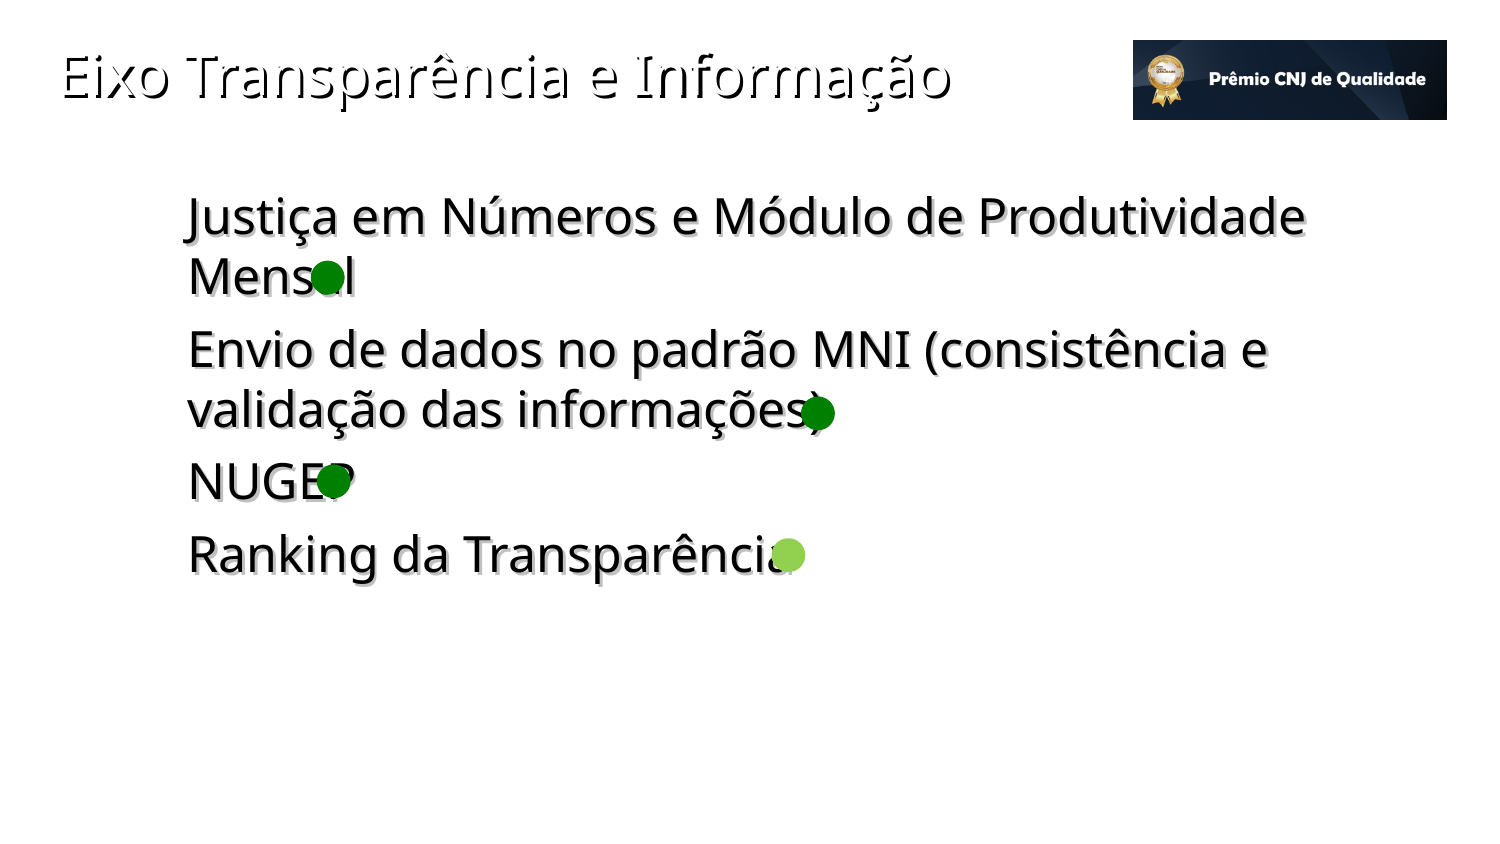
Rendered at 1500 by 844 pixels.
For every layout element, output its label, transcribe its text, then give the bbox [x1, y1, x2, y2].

text_box [803, 398, 833, 429]
text_box [318, 466, 349, 497]
picture [1133, 40, 1447, 121]
title Eixo Transparência e Informação [41, 29, 1010, 113]
list Justiça em Números e Módulo de Produtividade Mensal Envio de dados no padrão MNI (consistência e validação das informações) NUGEP Ranking da Transparência [41, 177, 1392, 626]
text_box [312, 262, 343, 293]
text_box [773, 540, 804, 570]
